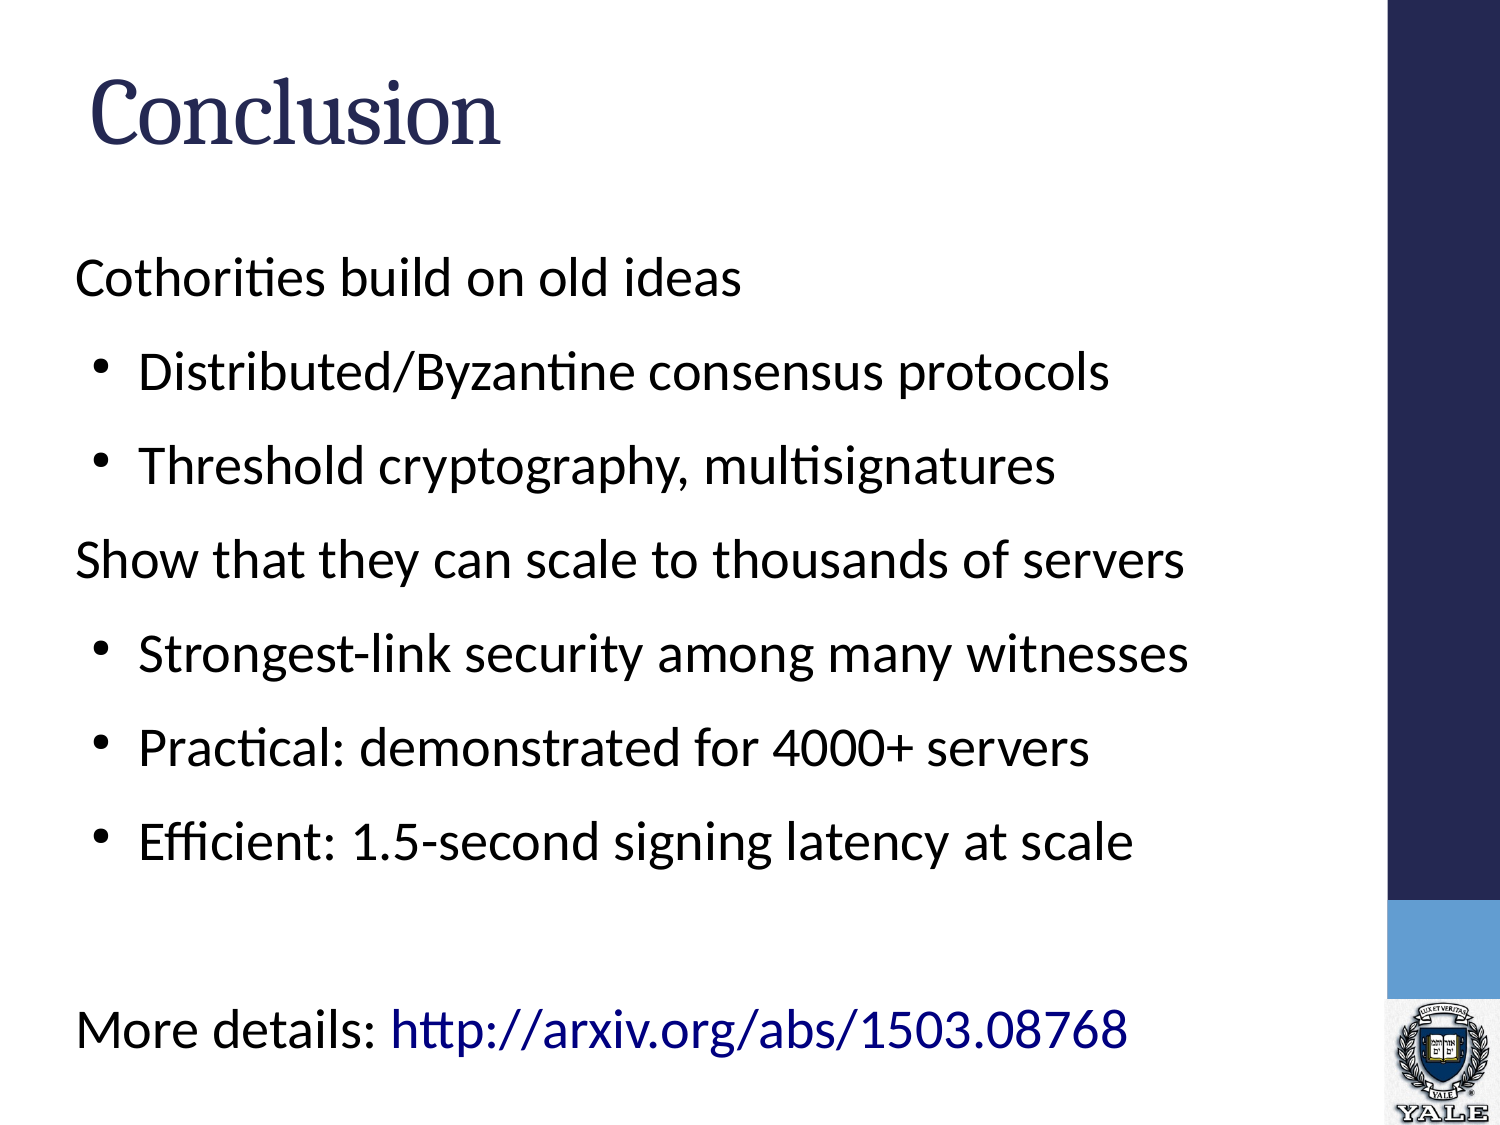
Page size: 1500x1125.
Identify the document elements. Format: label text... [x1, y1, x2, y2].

title Conclusion [75, 12, 1325, 200]
list Cothorities build on old ideas Distributed/Byzantine consensus protocols Threshold cryptography, multisignatures Show that they can scale to thousands of servers Strongest-link security among many witnesses Practical: demonstrated for 4000+ servers Efficient: 1.5-second signing latency at scale More details: http://arxiv.org/abs/1503.08768 [75, 239, 1325, 1063]
picture [1384, 999, 1500, 1125]
